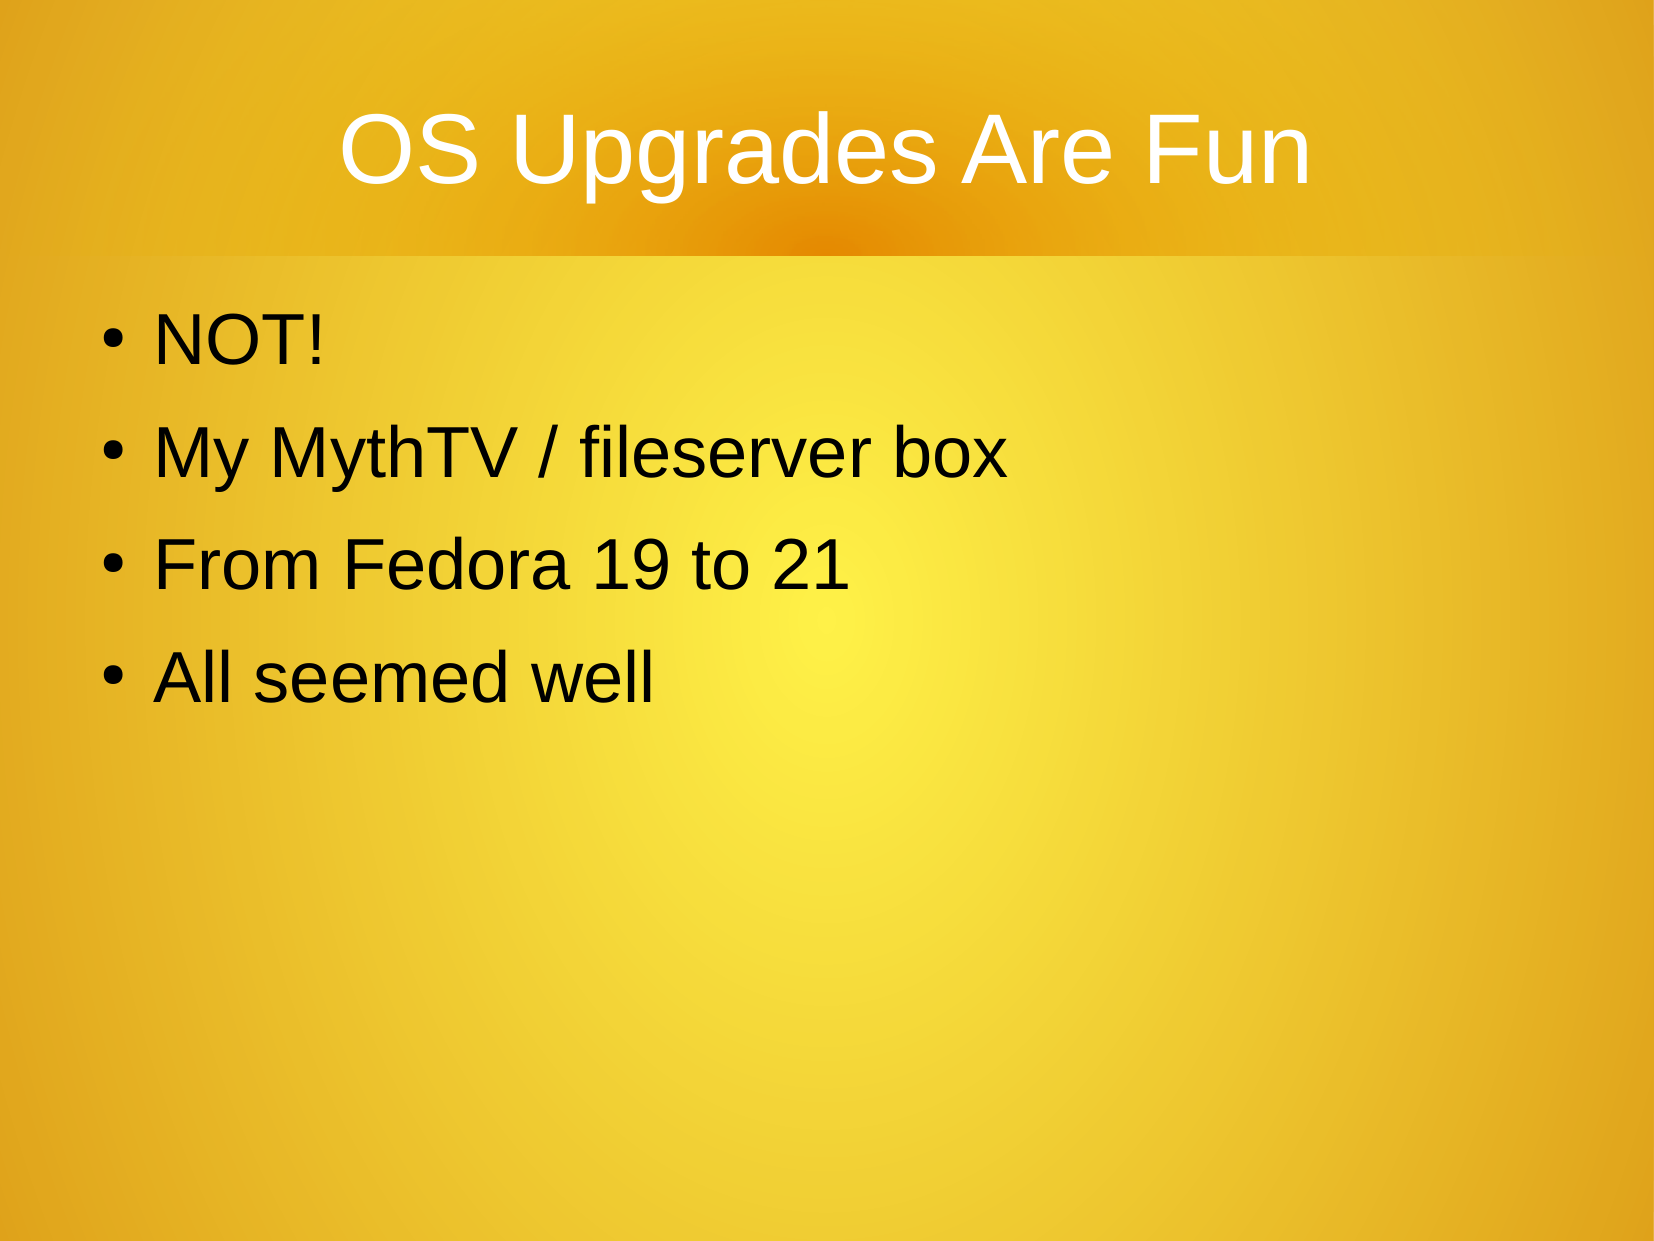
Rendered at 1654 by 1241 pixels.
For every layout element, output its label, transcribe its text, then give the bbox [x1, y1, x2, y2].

list NOT! My MythTV / fileserver box From Fedora 19 to 21 All seemed well [82, 299, 1571, 1019]
title OS Upgrades Are Fun [82, 47, 1571, 252]
